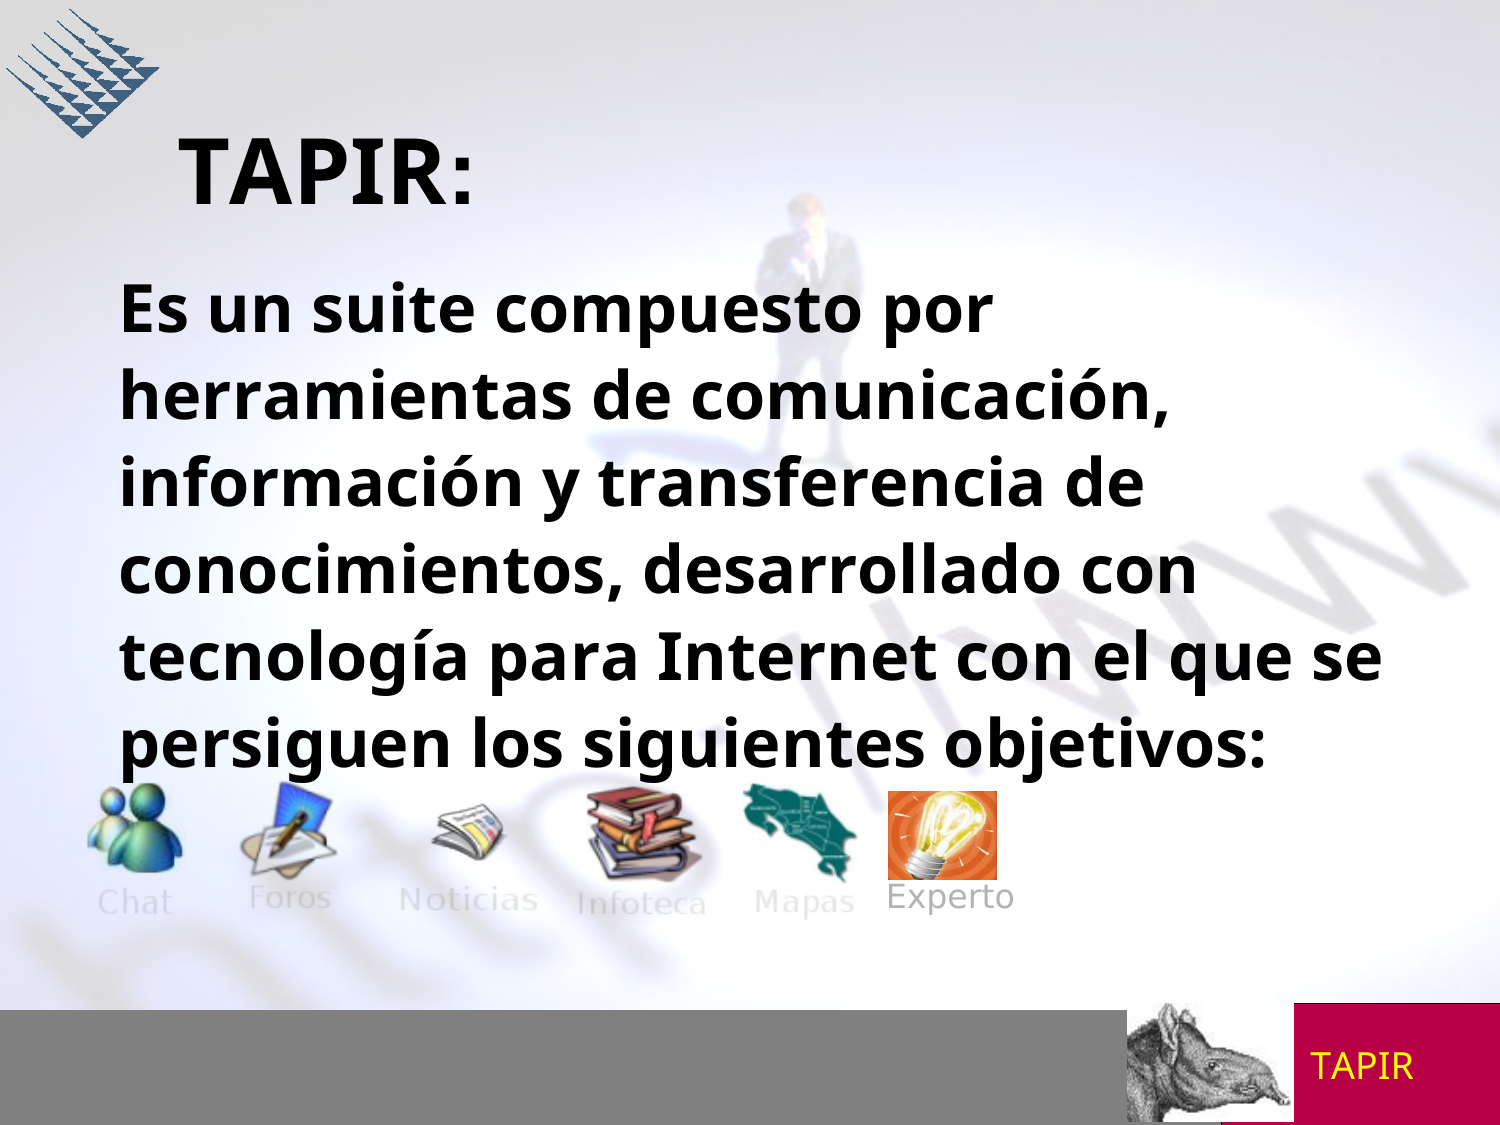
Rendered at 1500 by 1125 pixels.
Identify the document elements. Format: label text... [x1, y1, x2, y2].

picture [0, 0, 163, 144]
text_box Experto [885, 879, 1034, 918]
list Es un suite compuesto por herramientas de comunicación, información y transferencia de conocimientos, desarrollado con tecnología para Internet con el que se persiguen los siguientes objetivos: [62, 262, 1463, 811]
title TAPIR: [177, 45, 1463, 293]
picture [888, 791, 997, 880]
picture [382, 779, 553, 932]
picture [1127, 1003, 1294, 1123]
text_box TAPIR [1221, 1003, 1500, 1125]
picture [564, 779, 719, 928]
picture [59, 767, 361, 931]
picture [726, 778, 879, 930]
